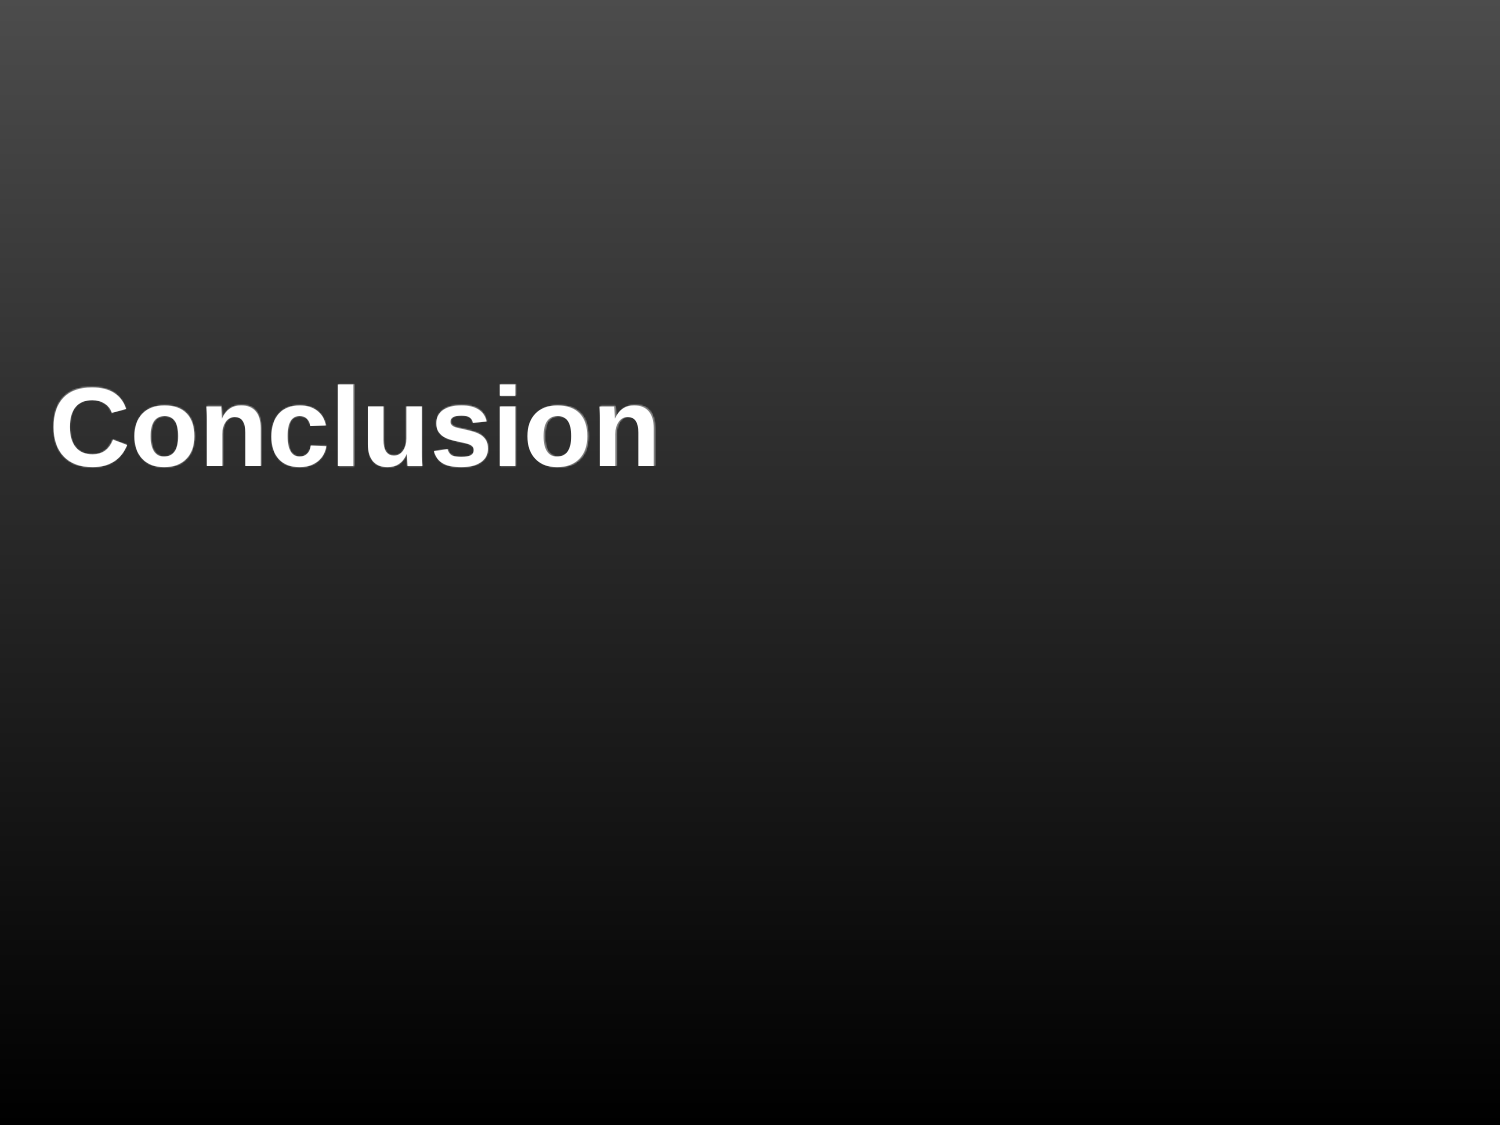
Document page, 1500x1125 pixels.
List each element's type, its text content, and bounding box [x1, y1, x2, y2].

text_box Conclusion [34, 74, 1413, 768]
